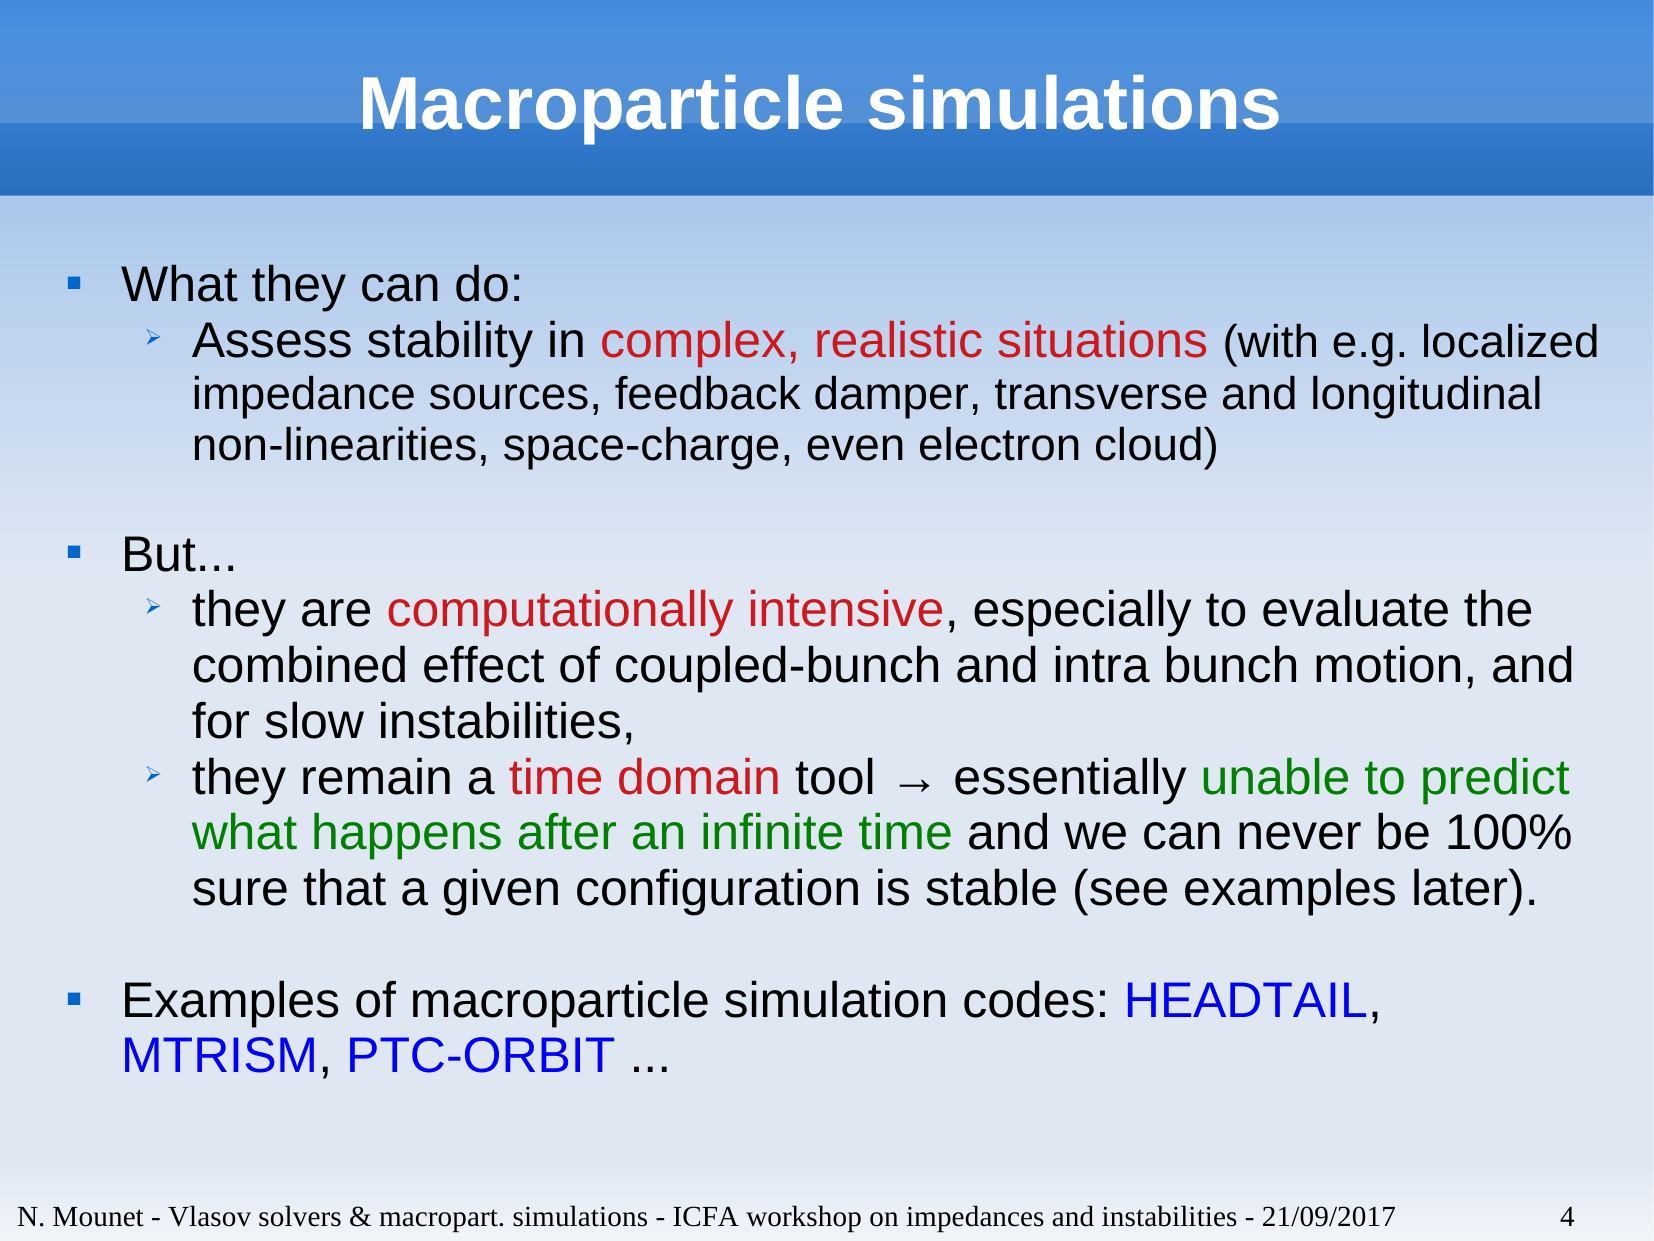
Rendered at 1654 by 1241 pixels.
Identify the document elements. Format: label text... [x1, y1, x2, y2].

picture [0, 0, 1654, 1241]
title Macroparticle simulations [76, 0, 1565, 208]
text_box What they can do: Assess stability in complex, realistic situations (with e.g. localized impedance sources, feedback damper, transverse and longitudinal non-linearities, space-charge, even electron cloud) But... they are computationally intensive, especially to evaluate the combined effect of coupled-bunch and intra bunch motion, and for slow instabilities, they remain a time domain tool → essentially unable to predict what happens after an infinite time and we can never be 100% sure that a given configuration is stable (see examples later). Examples of macroparticle simulation codes: HEADTAIL, MTRISM, PTC-ORBIT ... [35, 248, 1601, 1127]
